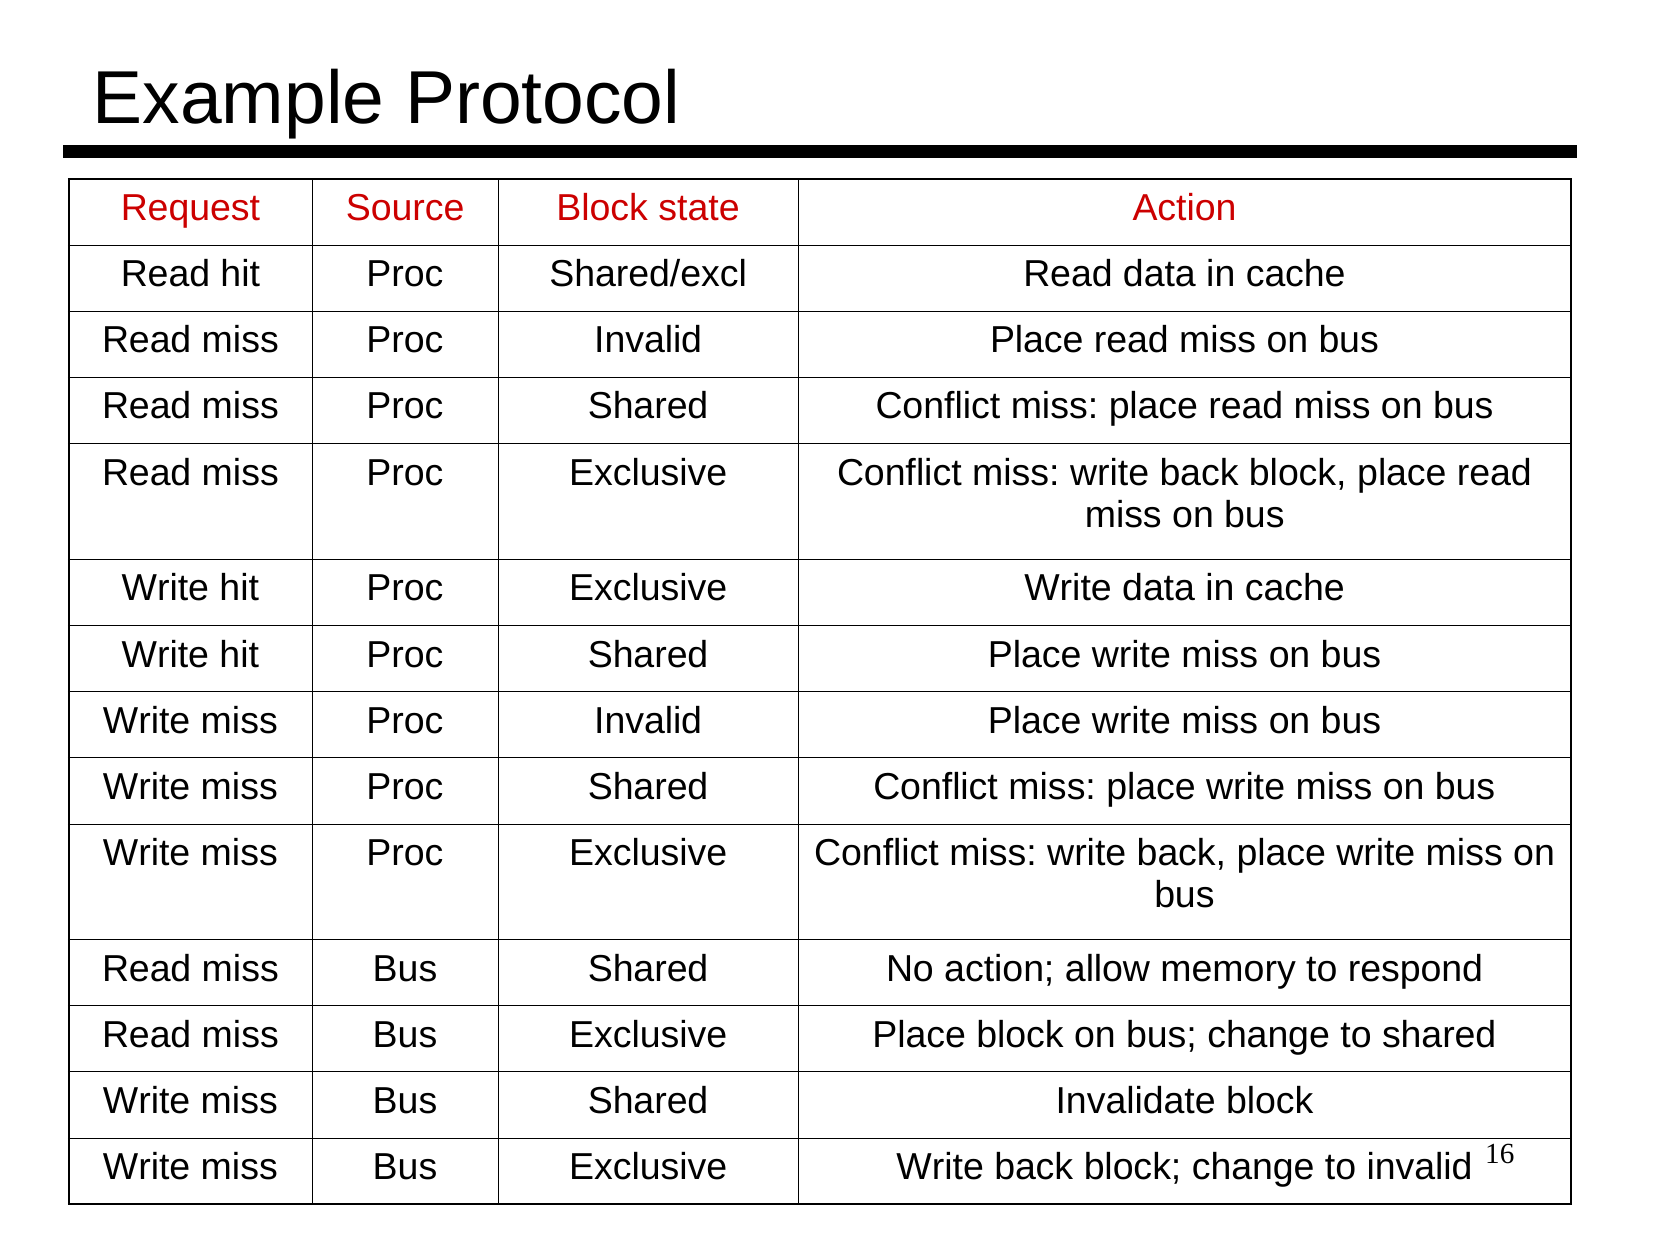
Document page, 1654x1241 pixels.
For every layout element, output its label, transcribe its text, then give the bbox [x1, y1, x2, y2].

table_cell Read miss [70, 444, 312, 559]
table_cell Read miss [70, 1006, 312, 1071]
table_cell Read miss [70, 312, 312, 377]
table_cell Read data in cache [799, 246, 1570, 311]
table_header Action [799, 180, 1570, 245]
table_cell Bus [313, 1072, 498, 1138]
table_cell Write hit [70, 626, 312, 691]
table_cell Write miss [70, 1072, 312, 1138]
table_header Source [313, 180, 498, 245]
table_cell Conflict miss: place write miss on bus [799, 758, 1570, 824]
table_cell Proc [313, 312, 498, 377]
table_cell Write miss [70, 692, 312, 757]
table_cell Shared [499, 378, 798, 443]
table_cell Write hit [70, 560, 312, 625]
table_cell Invalid [499, 312, 798, 377]
table_cell Proc [313, 758, 498, 824]
table_cell Write miss [70, 1139, 312, 1203]
table_cell Shared [499, 1072, 798, 1138]
table_cell Write data in cache [799, 560, 1570, 625]
table_cell Conflict miss: write back block, place read miss on bus [799, 444, 1570, 559]
table_cell Exclusive [499, 444, 798, 559]
text_box <number> [1184, 1205, 1530, 1213]
table_cell Invalid [499, 692, 798, 757]
table_cell Exclusive [499, 1006, 798, 1071]
table_cell Conflict miss: write back, place write miss on bus [799, 825, 1570, 939]
table_cell Place write miss on bus [799, 626, 1570, 691]
table_cell Read hit [70, 246, 312, 311]
table_cell Proc [313, 246, 498, 311]
table_header Block state [499, 180, 798, 245]
table_cell Bus [313, 1006, 498, 1071]
table_cell Read miss [70, 940, 312, 1005]
table_cell Shared/excl [499, 246, 798, 311]
table_cell Invalidate block [799, 1072, 1570, 1138]
table_cell Proc [313, 560, 498, 625]
table_cell Proc [313, 378, 498, 443]
text_box Example Protocol [78, 41, 696, 145]
table_cell Bus [313, 940, 498, 1005]
table_cell Write miss [70, 825, 312, 939]
table_cell Place read miss on bus [799, 312, 1570, 377]
table_cell Exclusive [499, 1139, 798, 1203]
table_cell Exclusive [499, 560, 798, 625]
table_cell Read miss [70, 378, 312, 443]
table_cell Exclusive [499, 825, 798, 939]
table_cell Conflict miss: place read miss on bus [799, 378, 1570, 443]
table_cell Proc [313, 825, 498, 939]
table_cell Write miss [70, 758, 312, 824]
table_cell Shared [499, 940, 798, 1005]
table_cell Place block on bus; change to shared [799, 1006, 1570, 1071]
table_cell Proc [313, 692, 498, 757]
table_cell Proc [313, 444, 498, 559]
table_header Request [70, 180, 312, 245]
table_cell Write back block; change to invalid [799, 1139, 1570, 1203]
table_cell Bus [313, 1139, 498, 1203]
table_cell No action; allow memory to respond [799, 940, 1570, 1005]
table_cell Place write miss on bus [799, 692, 1570, 757]
table_cell Shared [499, 758, 798, 824]
table_cell Shared [499, 626, 798, 691]
table_cell Proc [313, 626, 498, 691]
